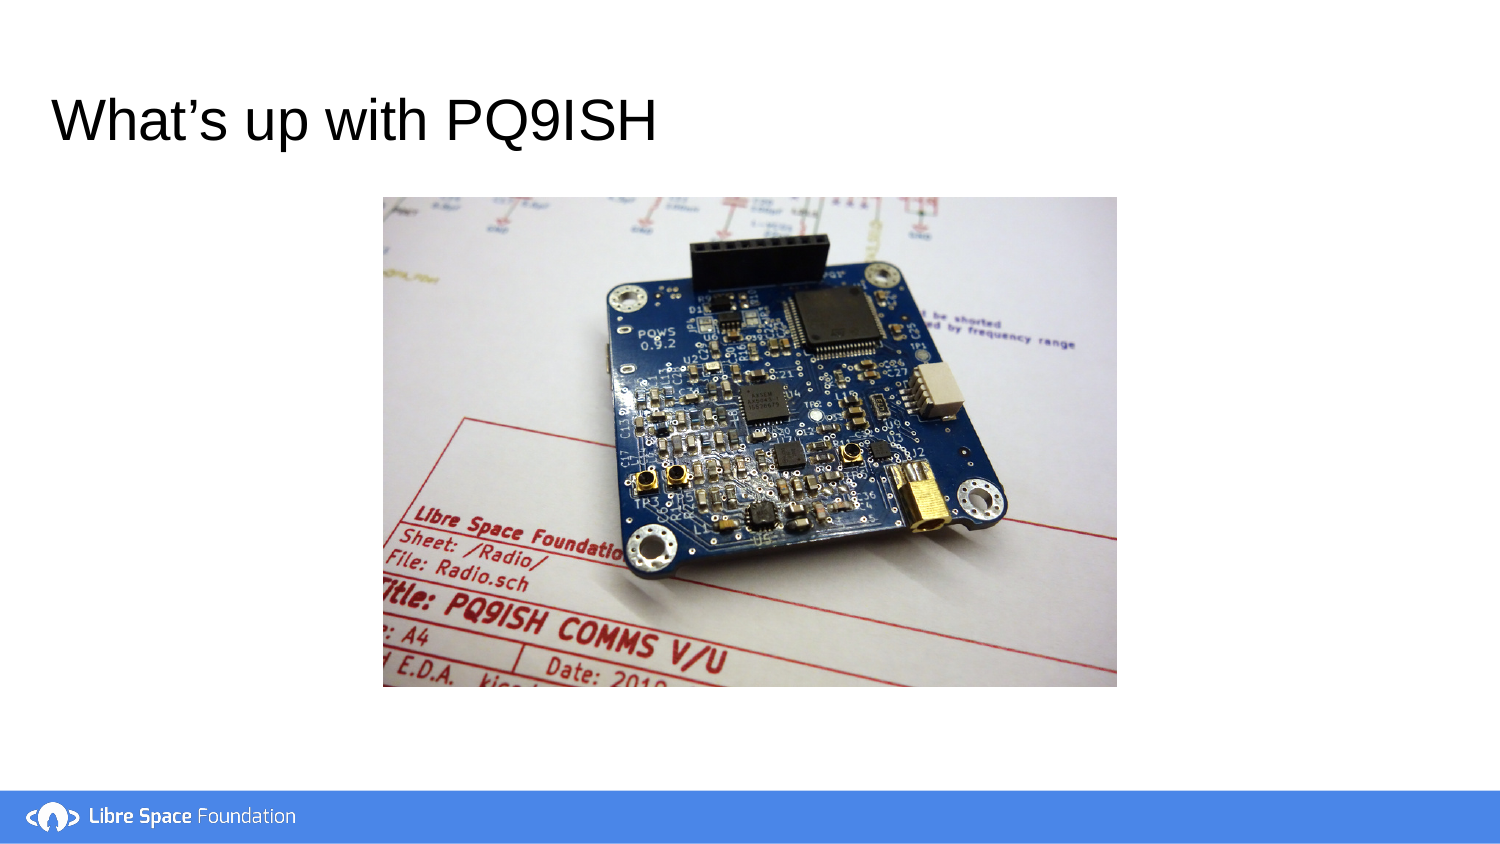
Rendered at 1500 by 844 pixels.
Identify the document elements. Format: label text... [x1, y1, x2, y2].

picture [383, 197, 1117, 687]
picture [26, 802, 295, 832]
title What’s up with PQ9ISH [51, 51, 1449, 190]
